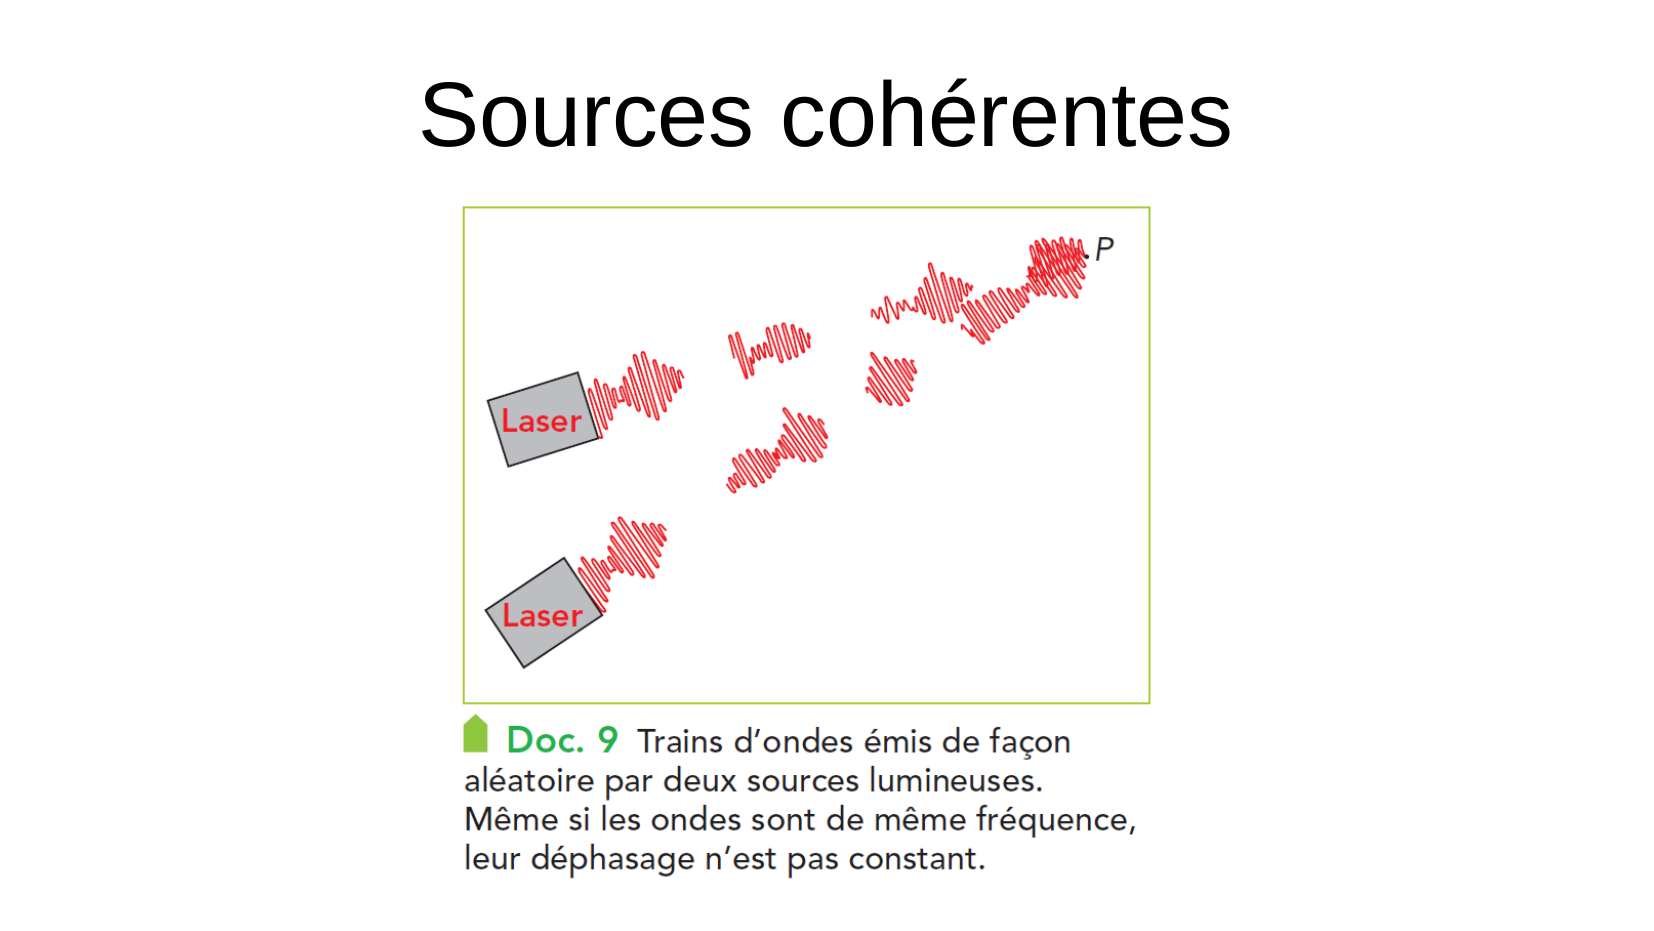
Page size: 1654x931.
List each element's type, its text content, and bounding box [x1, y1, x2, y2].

picture [434, 190, 1170, 898]
title Sources cohérentes [82, 37, 1571, 193]
